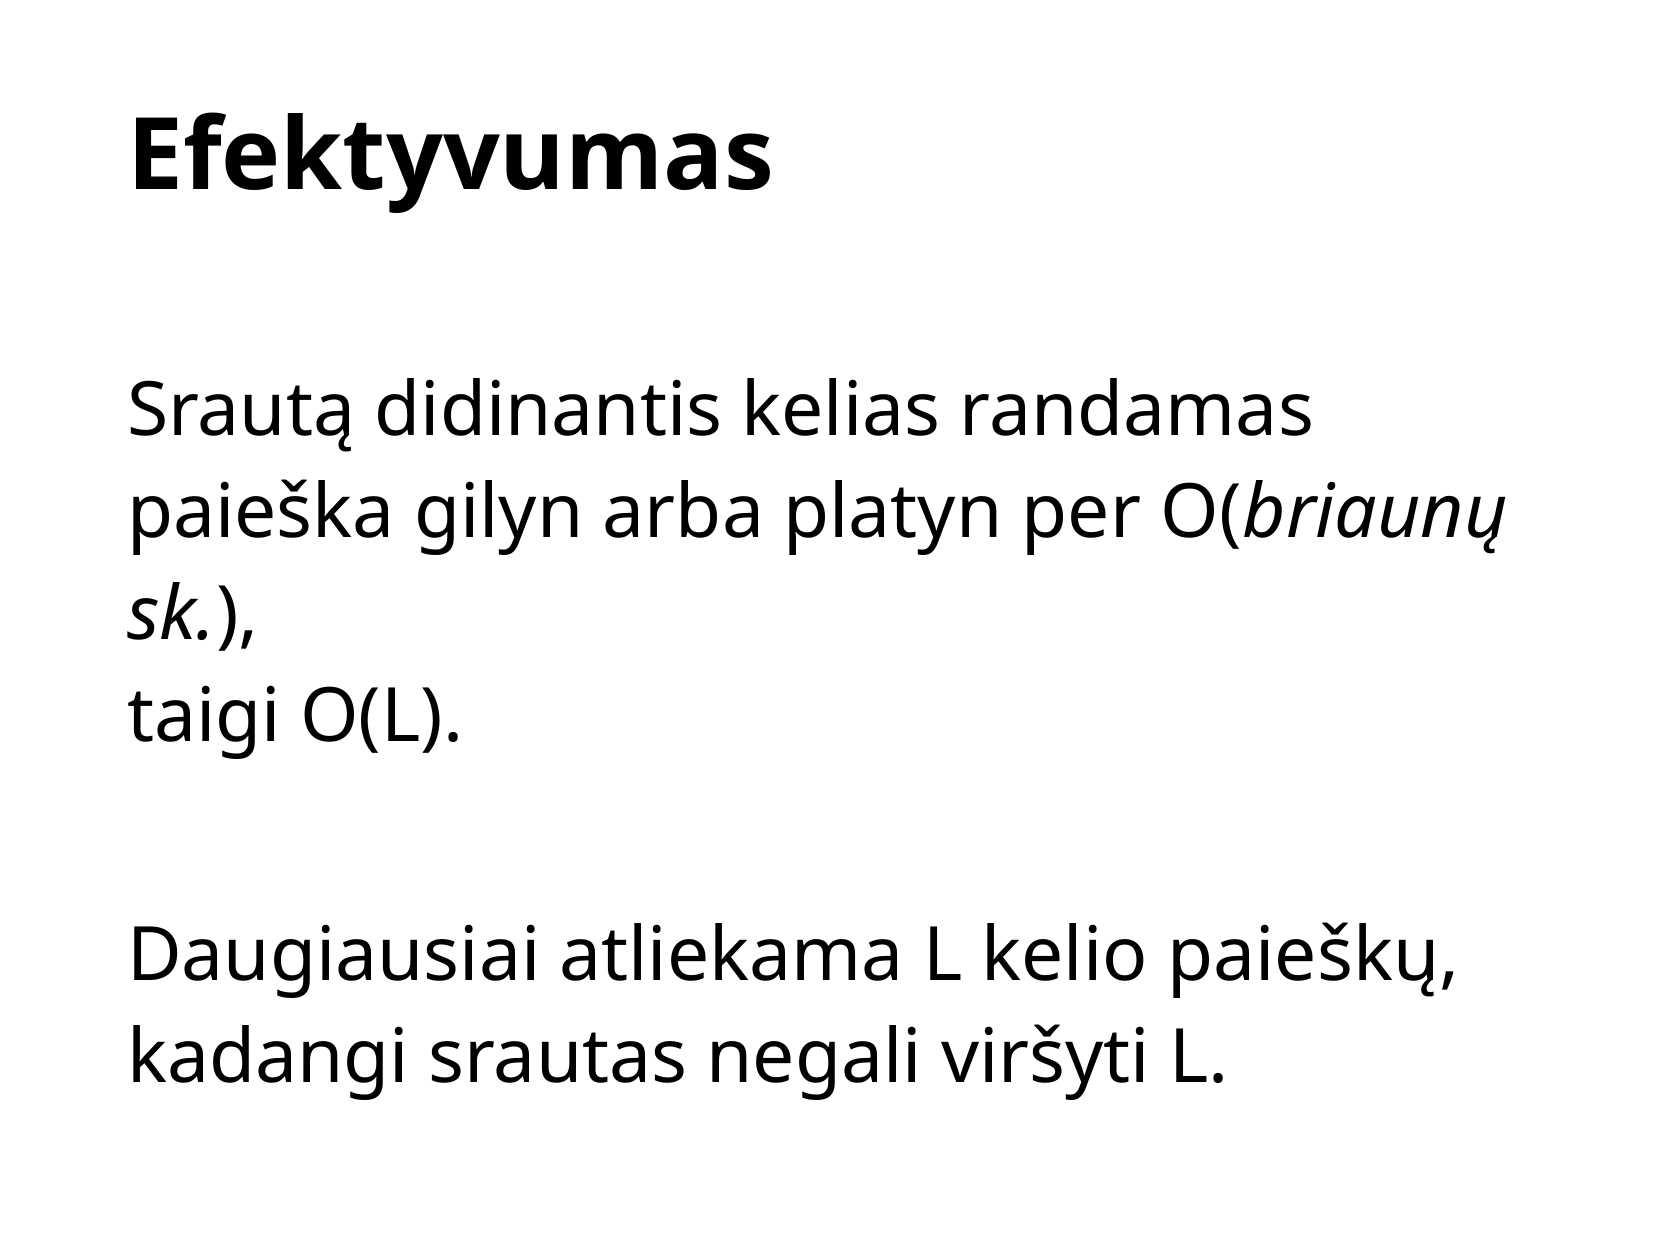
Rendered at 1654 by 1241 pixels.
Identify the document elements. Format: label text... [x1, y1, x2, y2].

text_box Efektyvumas Srautą didinantis kelias randamas paieška gilyn arba platyn per O(briaunų sk.), taigi O(L). Daugiausiai atliekama L kelio paieškų, kadangi srautas negali viršyti L. Sprendimo sudėtingumas - O(L2) [112, 75, 1576, 1111]
